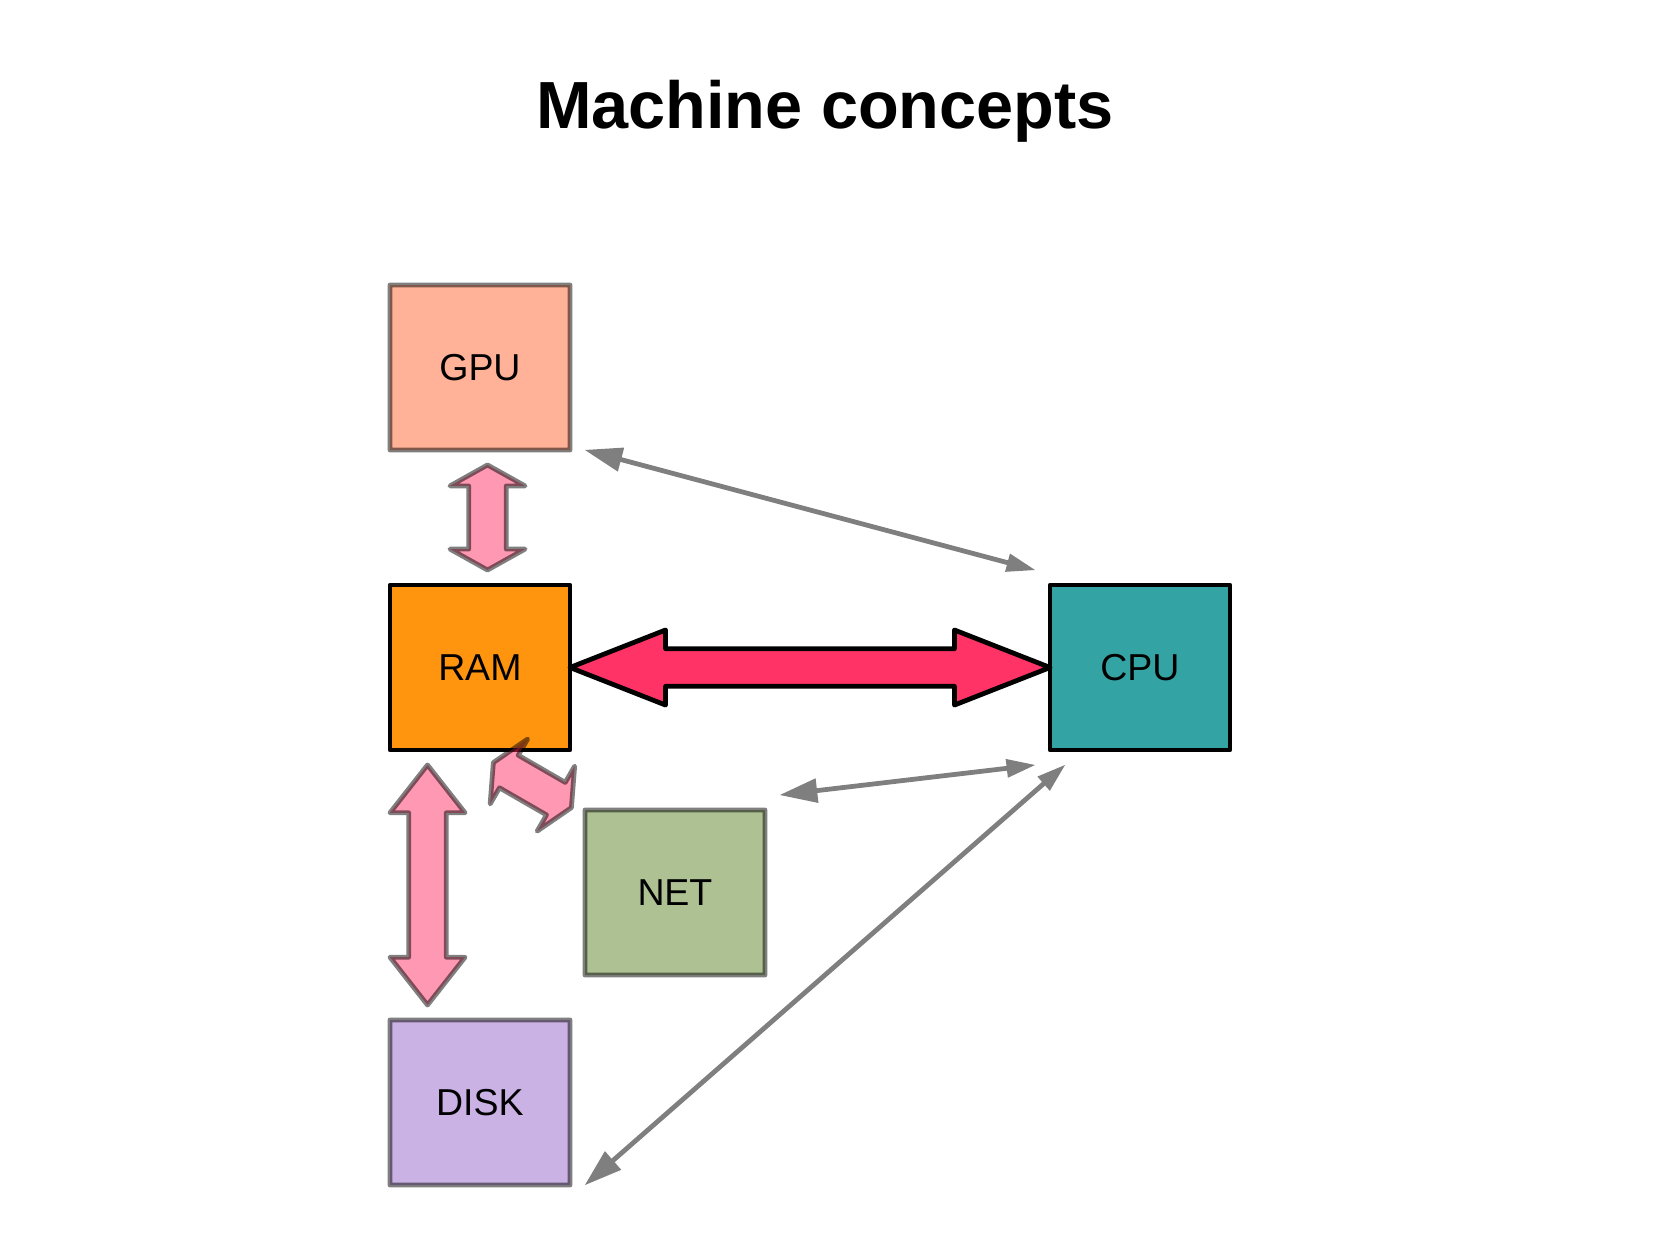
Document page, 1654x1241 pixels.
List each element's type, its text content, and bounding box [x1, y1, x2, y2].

text_box DISK [390, 1020, 571, 1186]
text_box CPU [1050, 585, 1231, 751]
text_box NET [585, 810, 766, 976]
title Machine concepts [30, 30, 1621, 181]
text_box RAM [390, 585, 571, 751]
text_box [570, 630, 1051, 706]
text_box [390, 764, 466, 1006]
text_box [450, 464, 526, 571]
text_box GPU [390, 285, 571, 451]
text_box [490, 739, 575, 832]
